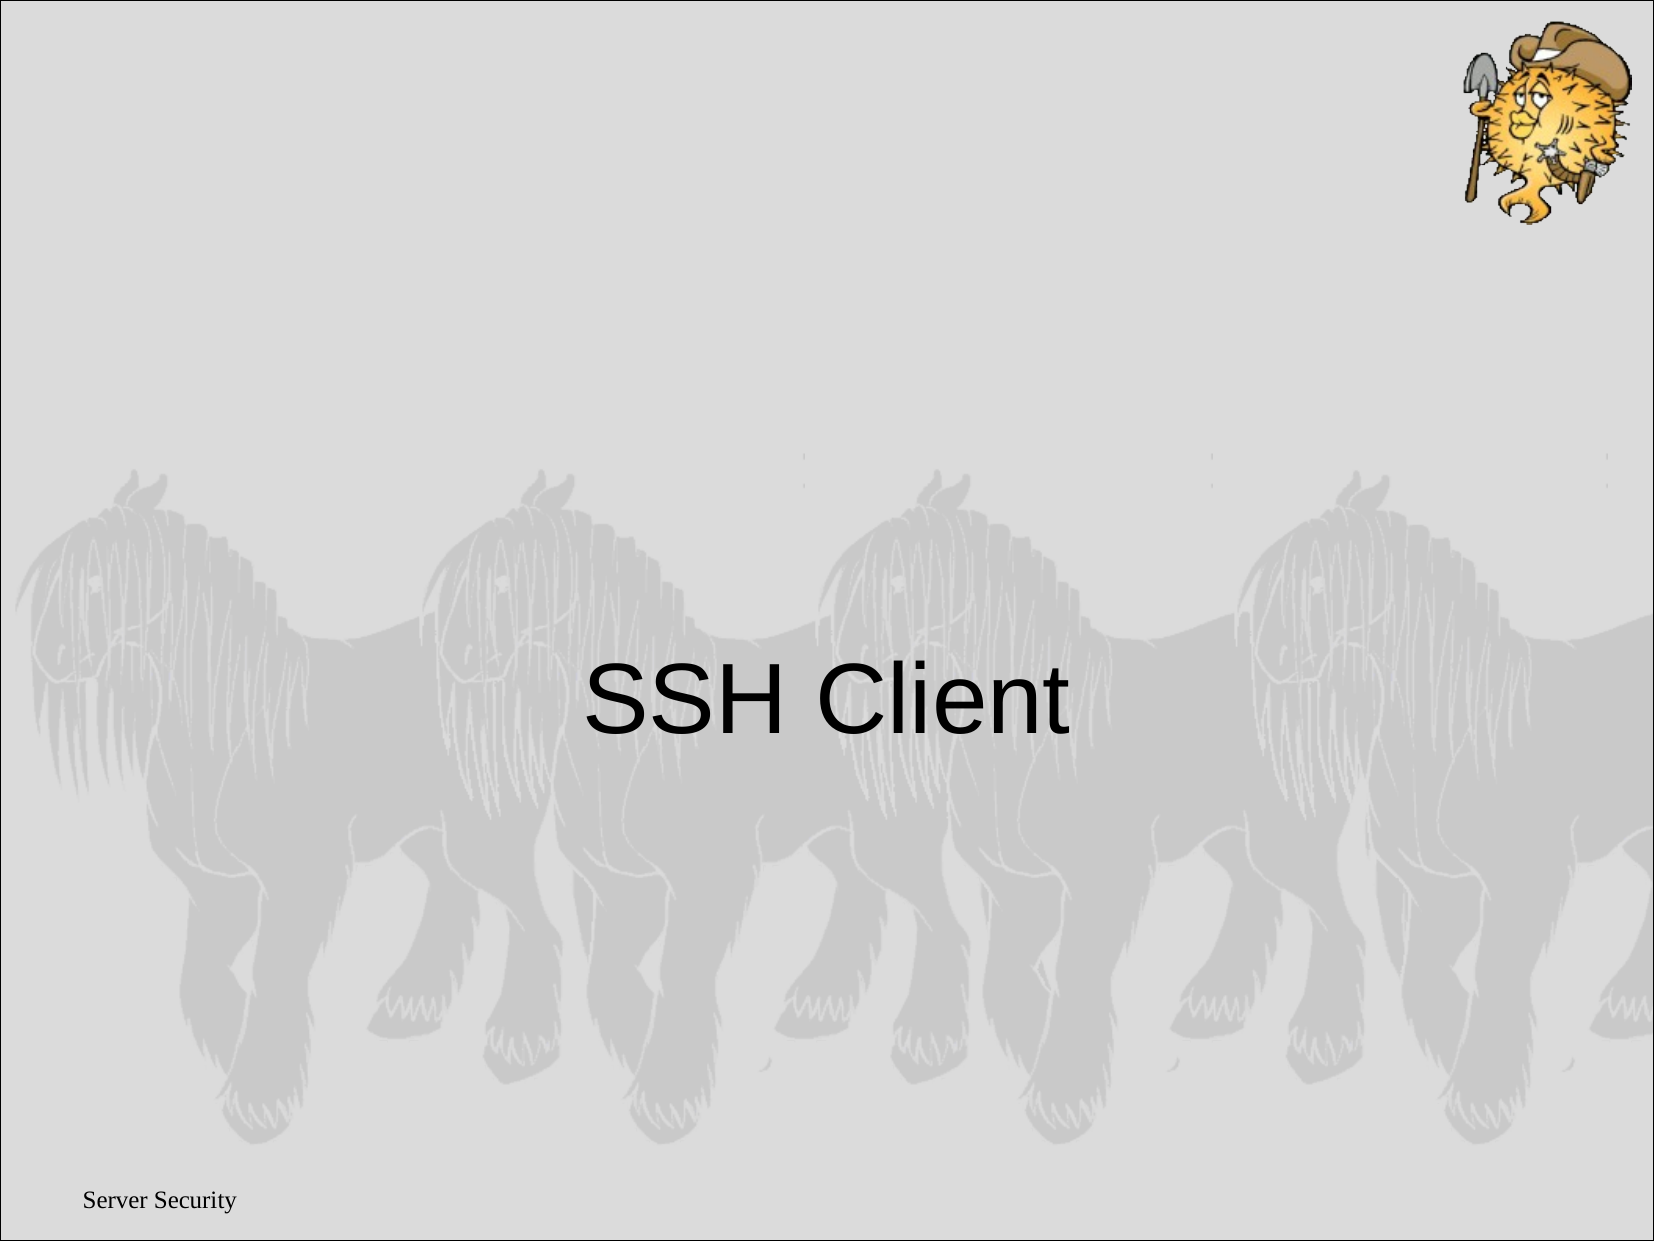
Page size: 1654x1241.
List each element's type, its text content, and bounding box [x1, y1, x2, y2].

picture [1462, 20, 1632, 225]
subtitle SSH Client [82, 297, 1571, 1102]
